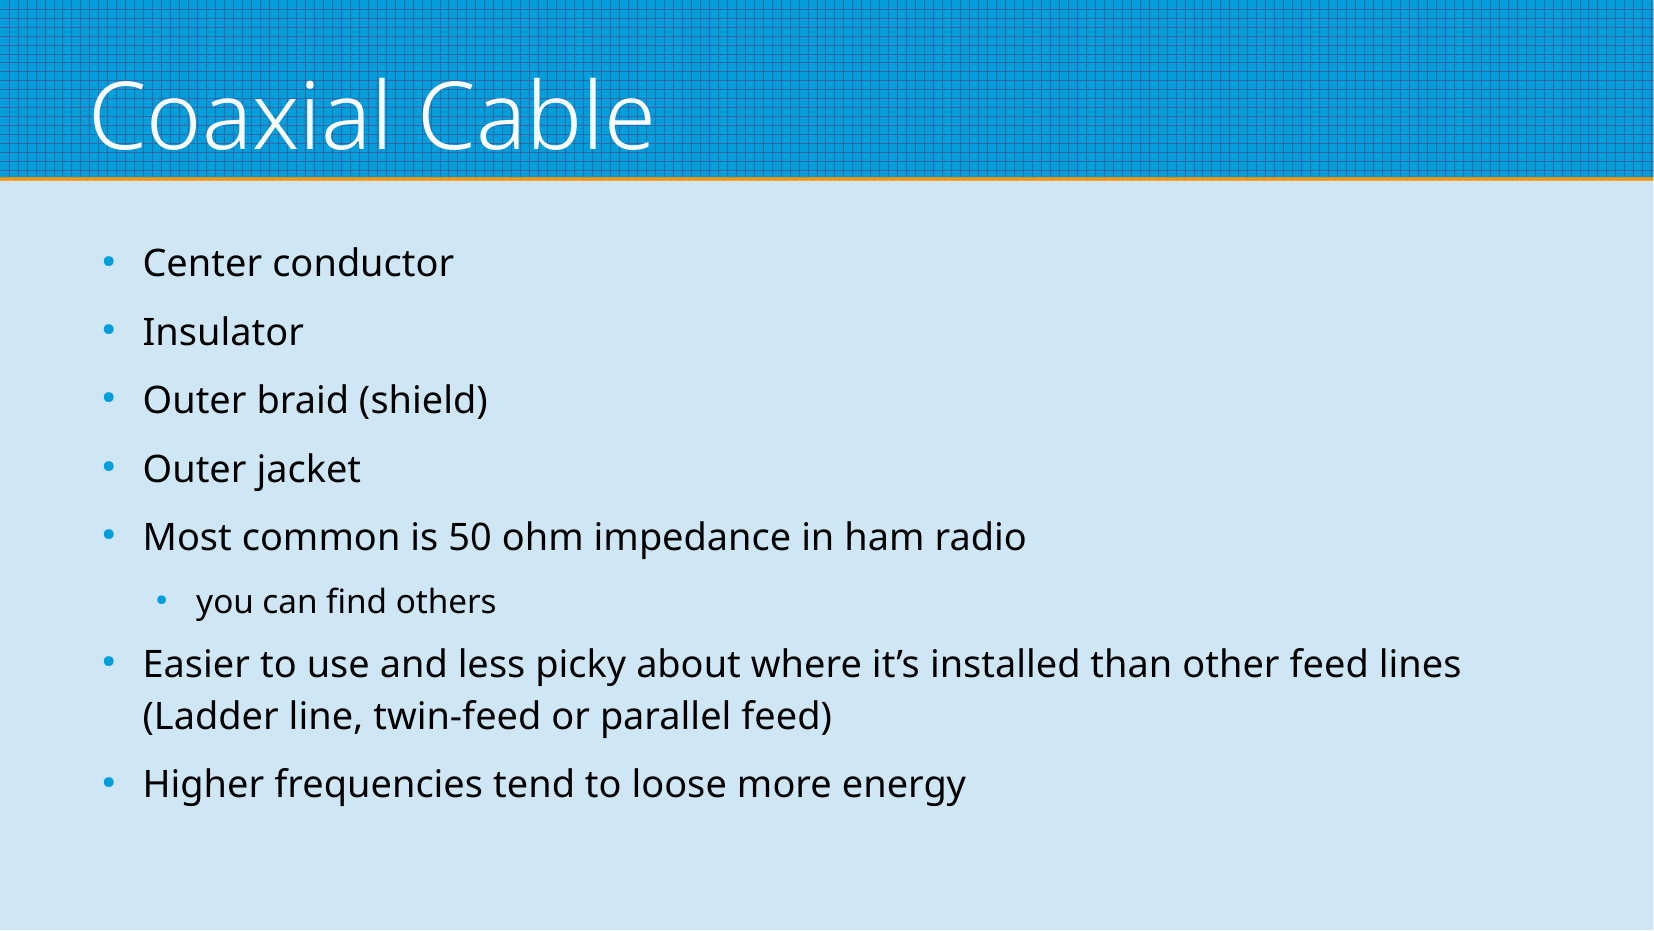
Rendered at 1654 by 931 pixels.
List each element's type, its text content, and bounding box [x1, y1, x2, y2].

title Coaxial Cable [88, 14, 1565, 178]
list Center conductor Insulator Outer braid (shield) Outer jacket Most common is 50 ohm impedance in ham radio you can find others Easier to use and less picky about where it’s installed than other feed lines (Ladder line, twin-feed or parallel feed) Higher frequencies tend to loose more energy [88, 236, 1565, 813]
